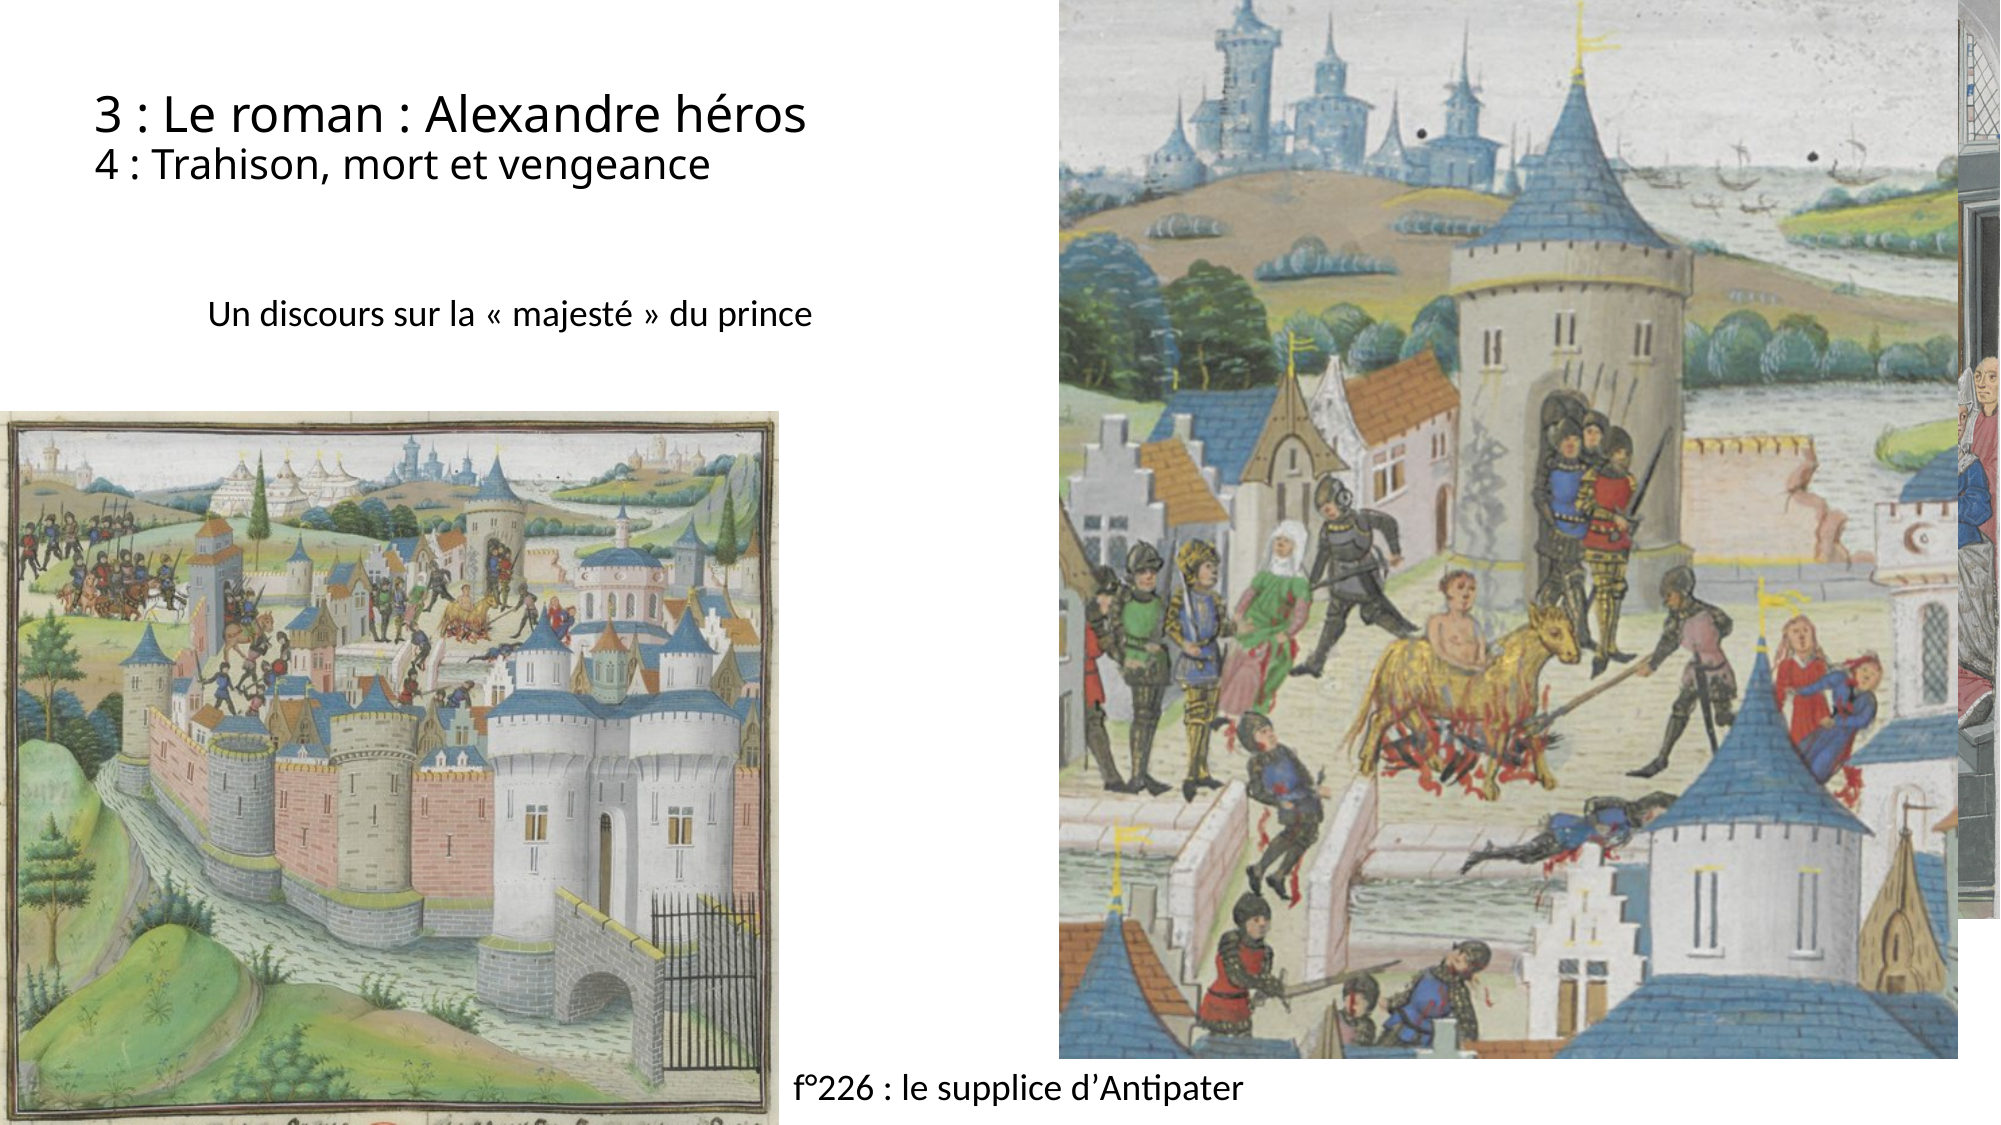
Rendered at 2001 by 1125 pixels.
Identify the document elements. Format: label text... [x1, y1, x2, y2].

title 3 : Le roman : Alexandre héros 4 : Trahison, mort et vengeance [79, 30, 1059, 248]
text_box Un discours sur la « majesté » du prince [192, 281, 835, 343]
text_box f°226 : le supplice d’Antipater [778, 1055, 1260, 1115]
picture [0, 411, 779, 1125]
picture [1059, 0, 2000, 1059]
